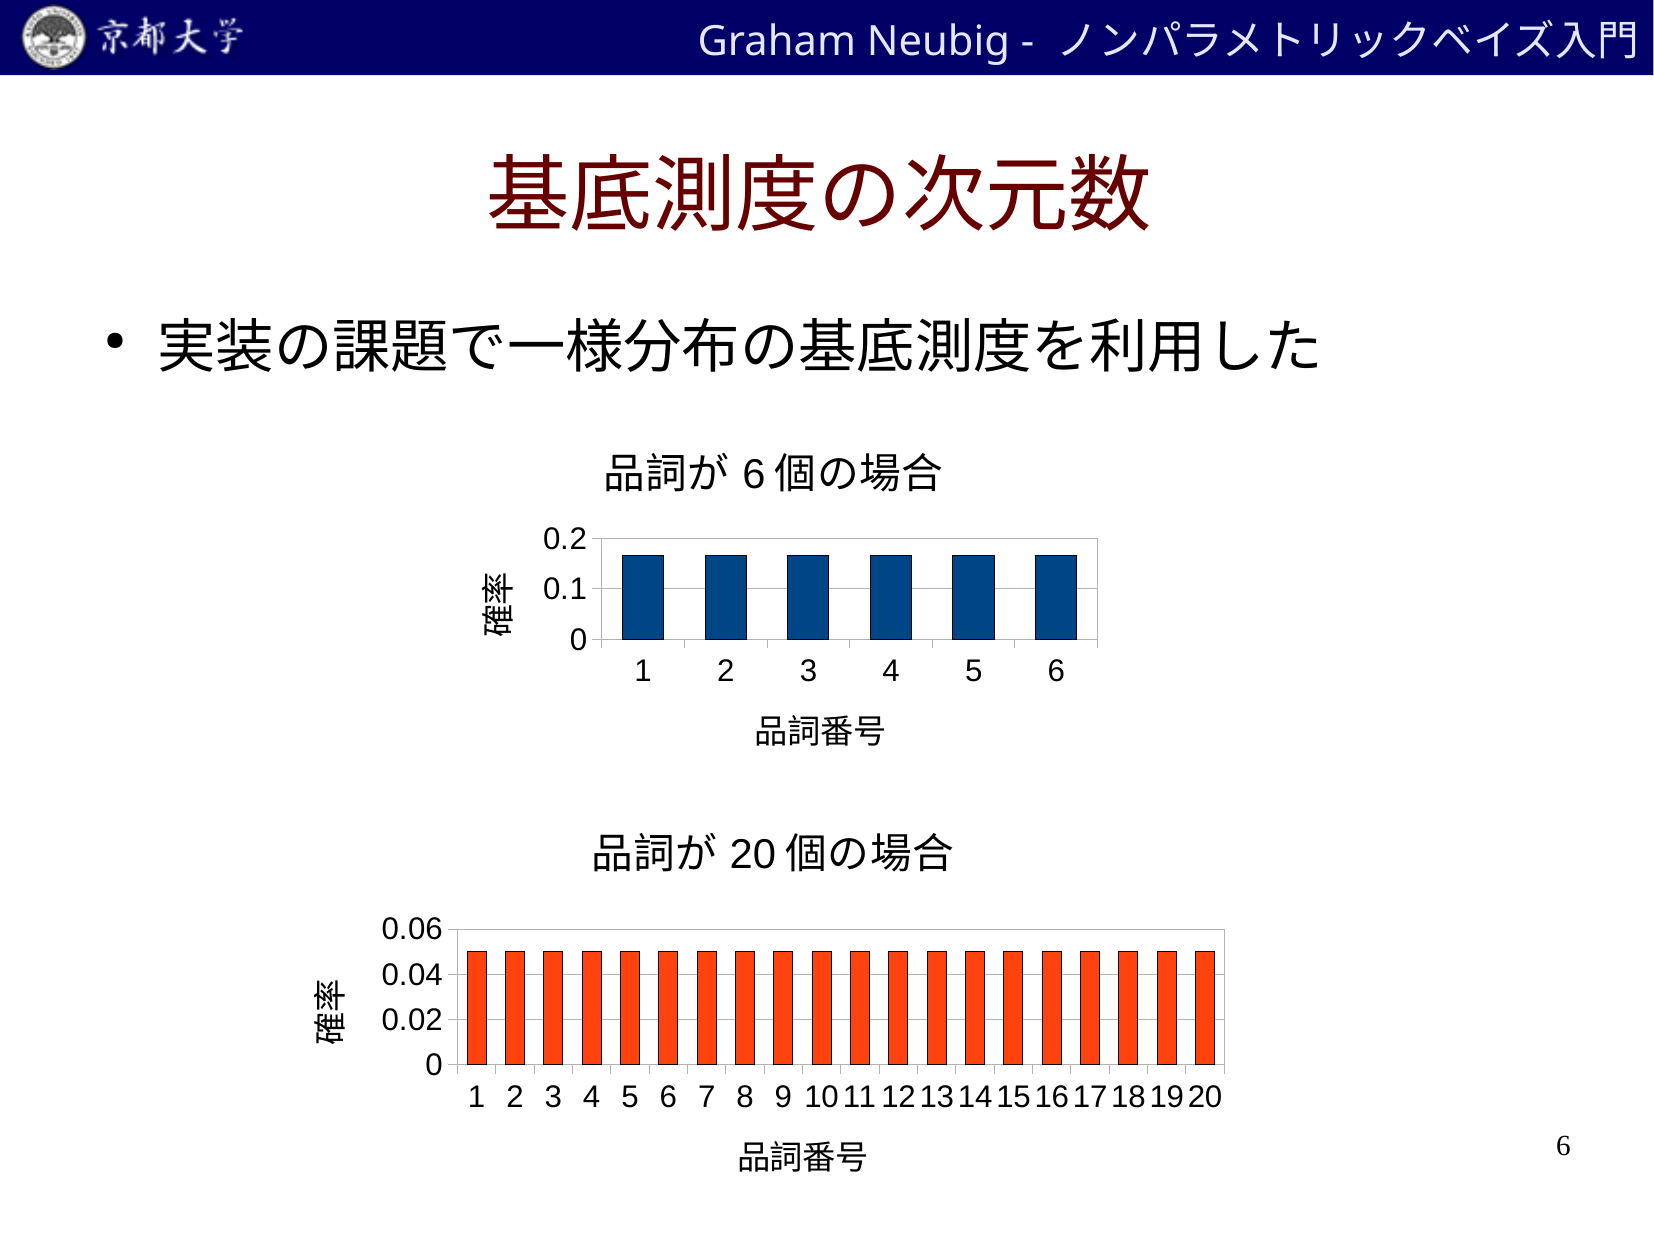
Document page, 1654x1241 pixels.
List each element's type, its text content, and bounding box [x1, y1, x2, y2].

chart [436, 412, 1112, 788]
title 基底測度の次元数 [75, 100, 1564, 277]
list 実装の課題で一様分布の基底測度を利用した [86, 300, 1576, 1104]
chart [268, 801, 1244, 1214]
picture [0, 0, 247, 70]
